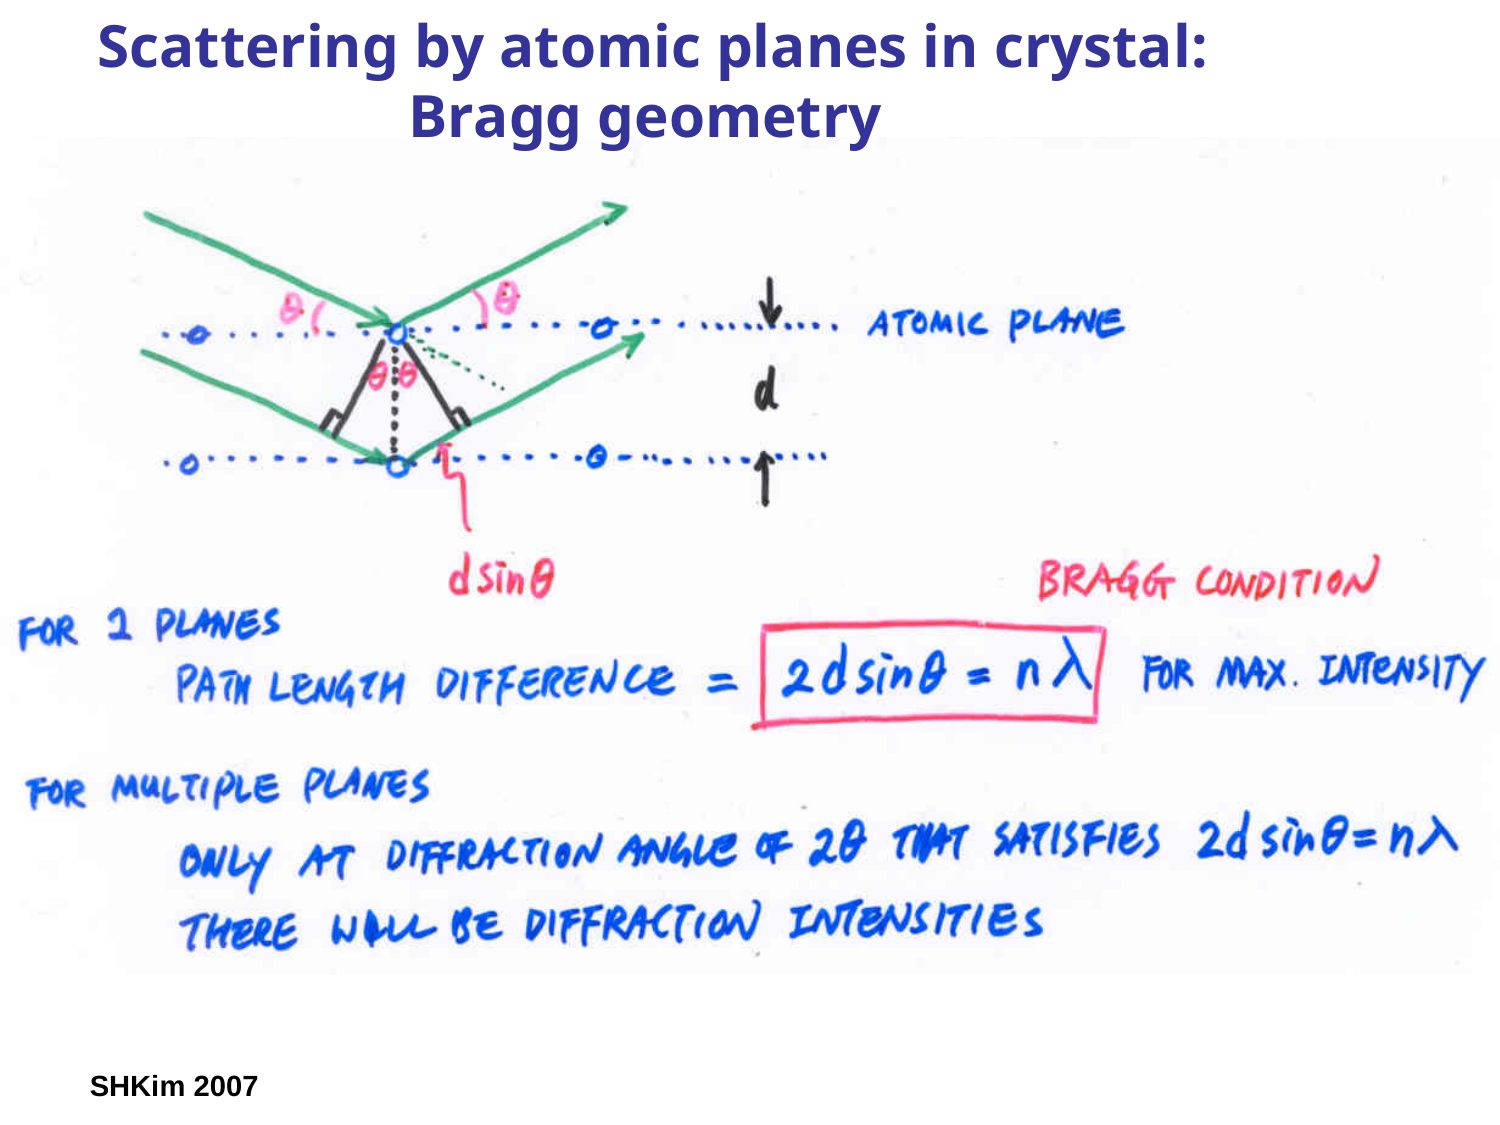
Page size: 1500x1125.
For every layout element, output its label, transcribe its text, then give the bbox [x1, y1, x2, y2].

text_box Scattering by atomic planes in crystal: Bragg geometry [67, 1, 1223, 157]
picture [0, 137, 1500, 976]
